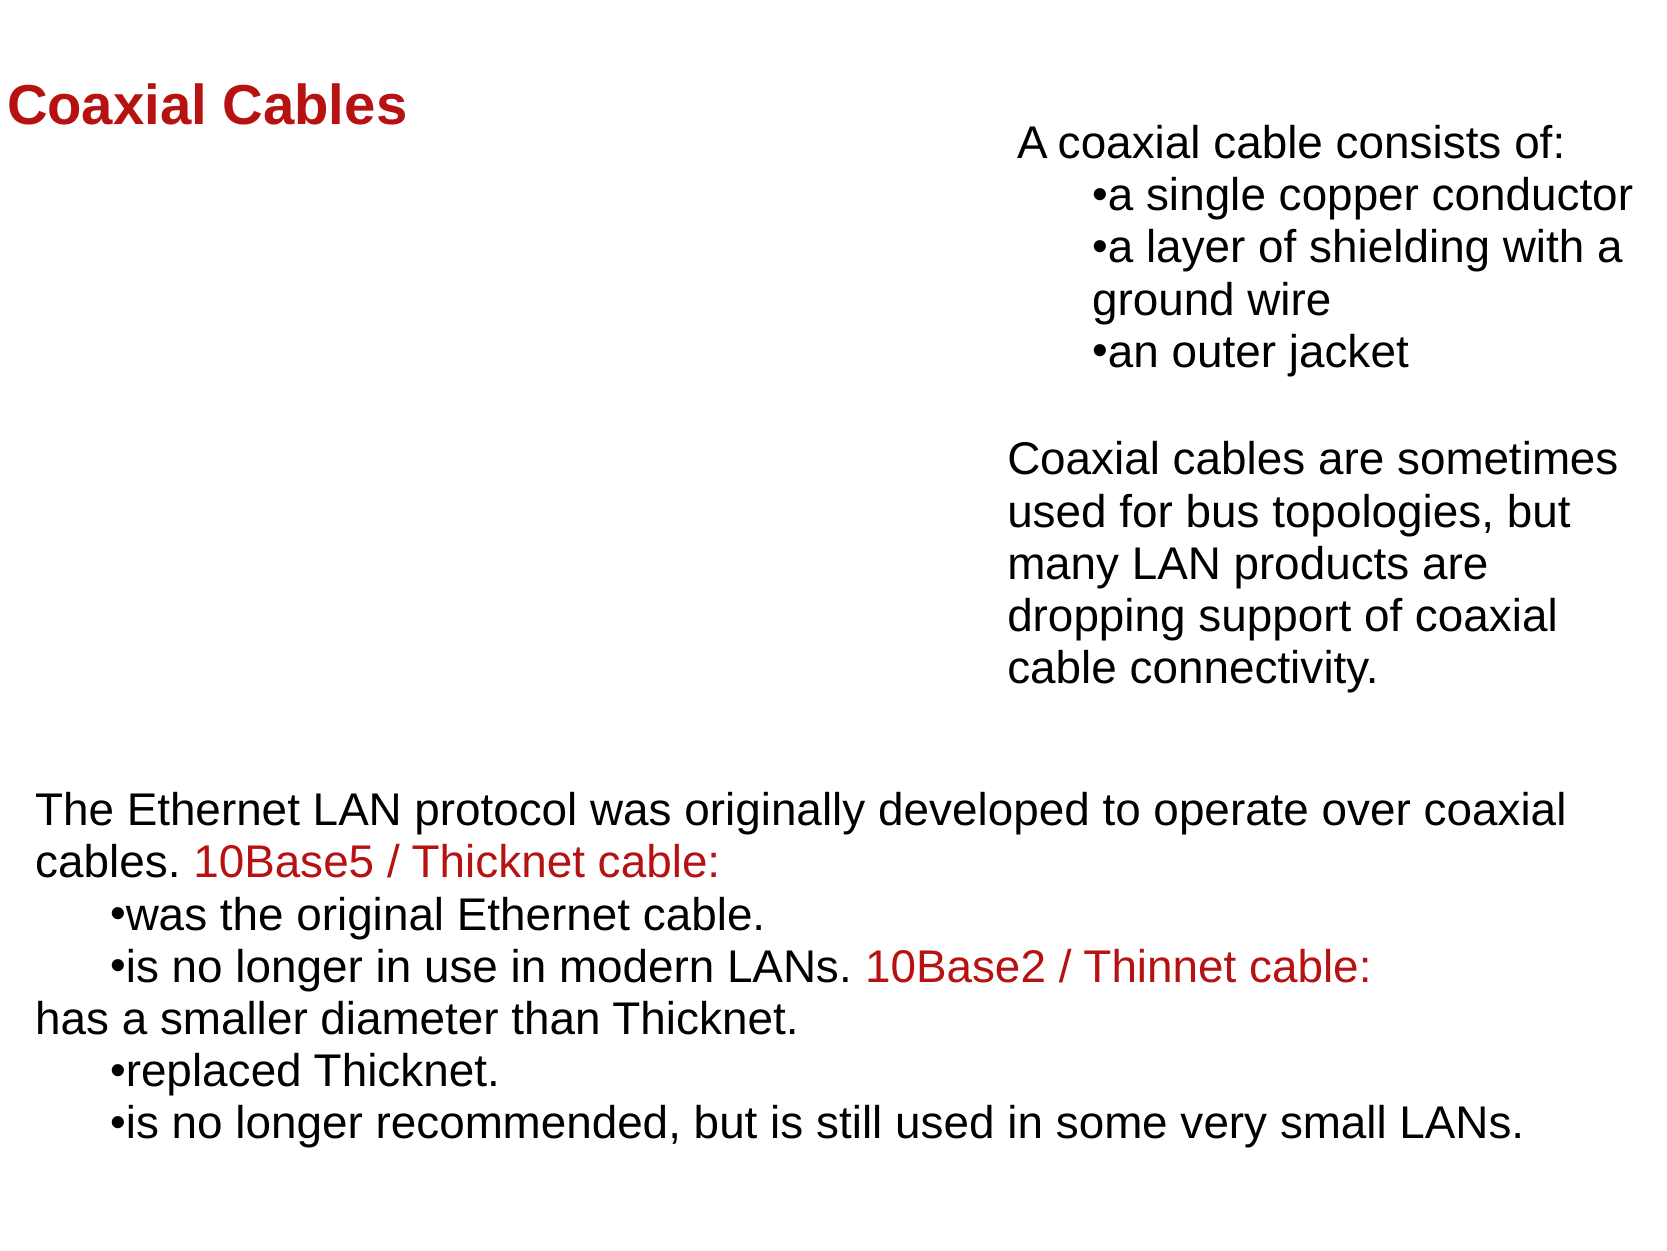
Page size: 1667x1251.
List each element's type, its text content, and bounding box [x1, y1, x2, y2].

text_box Coaxial cables are sometimes used for bus topologies, but many LAN products are dropping support of coaxial cable connectivity. [1007, 433, 1660, 695]
text_box A coaxial cable consists of: a single copper conductor a layer of shielding with a ground wire an outer jacket [1017, 116, 1660, 378]
text_box Coaxial Cables [7, 72, 590, 172]
text_box The Ethernet LAN protocol was originally developed to operate over coaxial cables. 10Base5 / Thicknet cable: was the original Ethernet cable. is no longer in use in modern LANs. 10Base2 / Thinnet cable: has a smaller diameter than Thicknet. replaced Thicknet. is no longer recommended, but is still used in some very small LANs. [35, 783, 1667, 1150]
